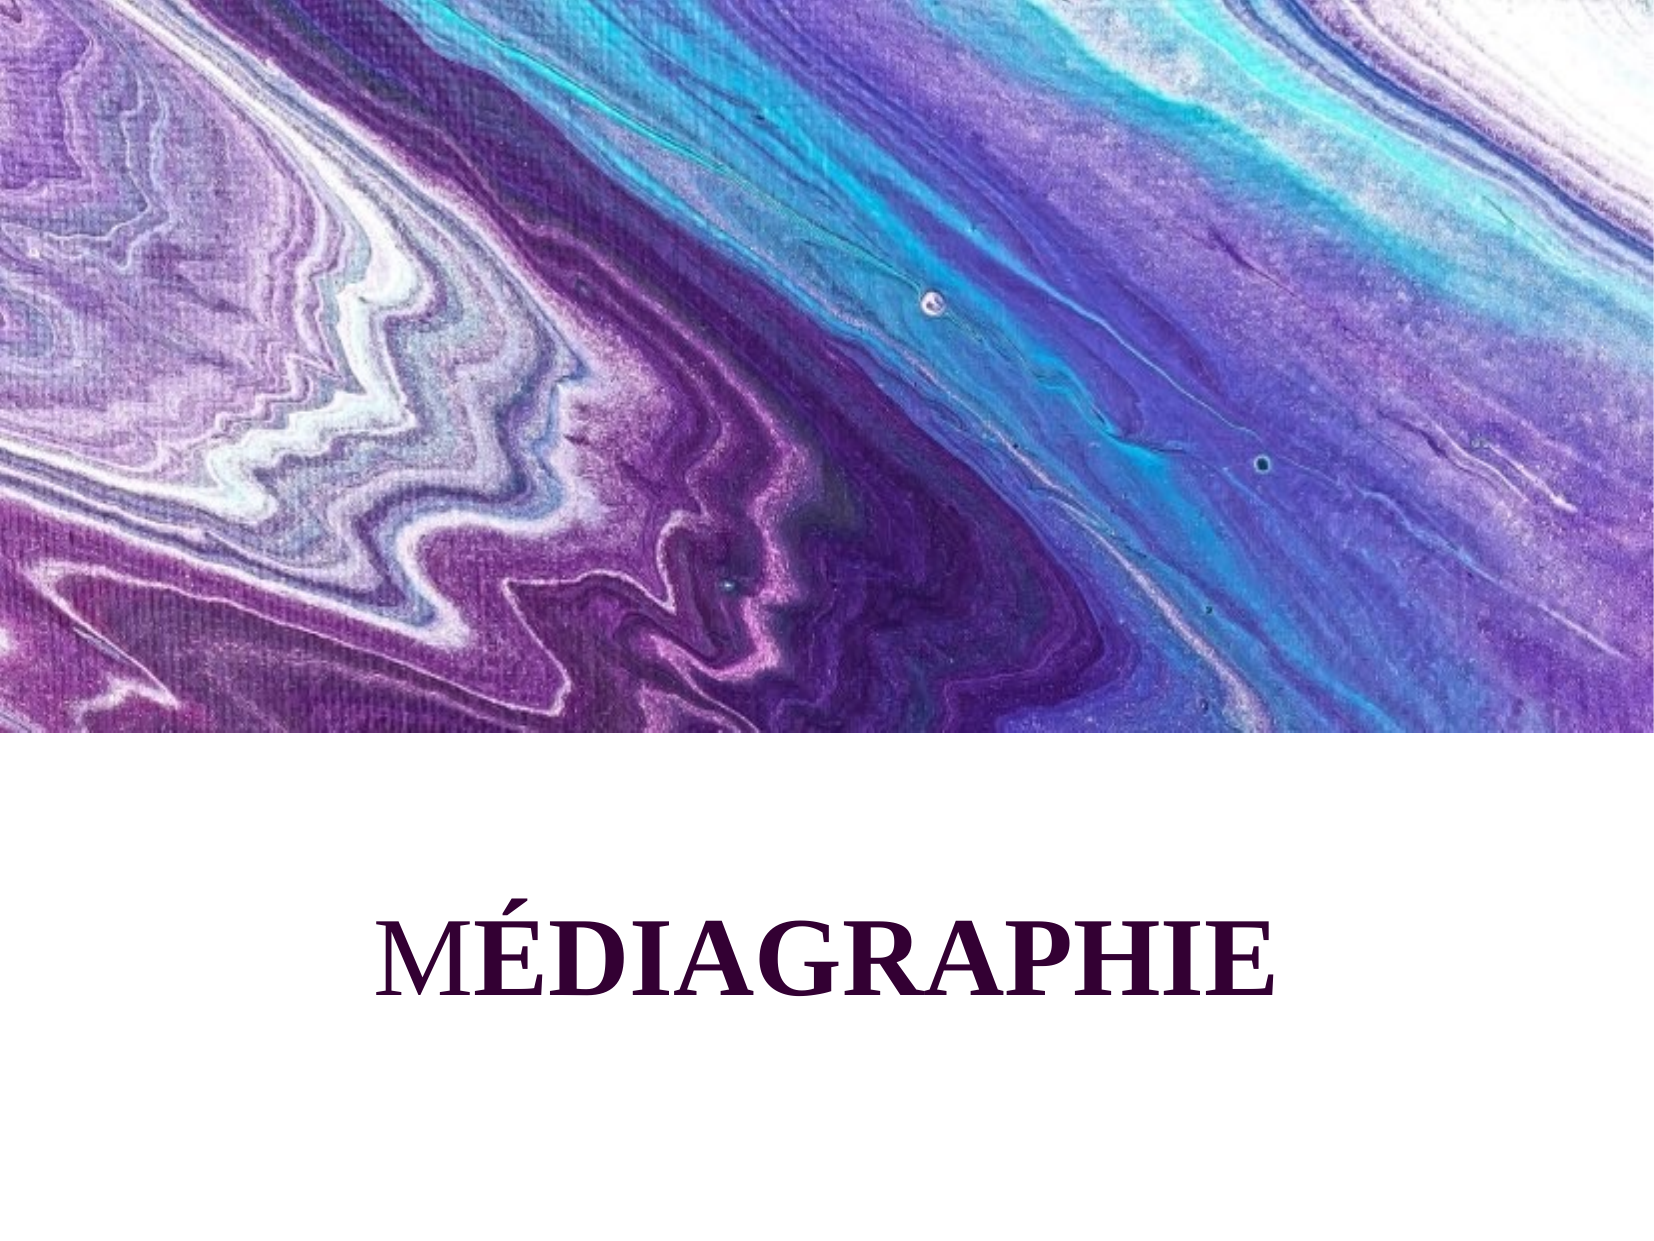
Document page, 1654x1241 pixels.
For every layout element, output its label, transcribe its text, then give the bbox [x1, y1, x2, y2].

subtitle MÉDIAGRAPHIE [82, 791, 1571, 1109]
picture [0, 0, 1654, 733]
